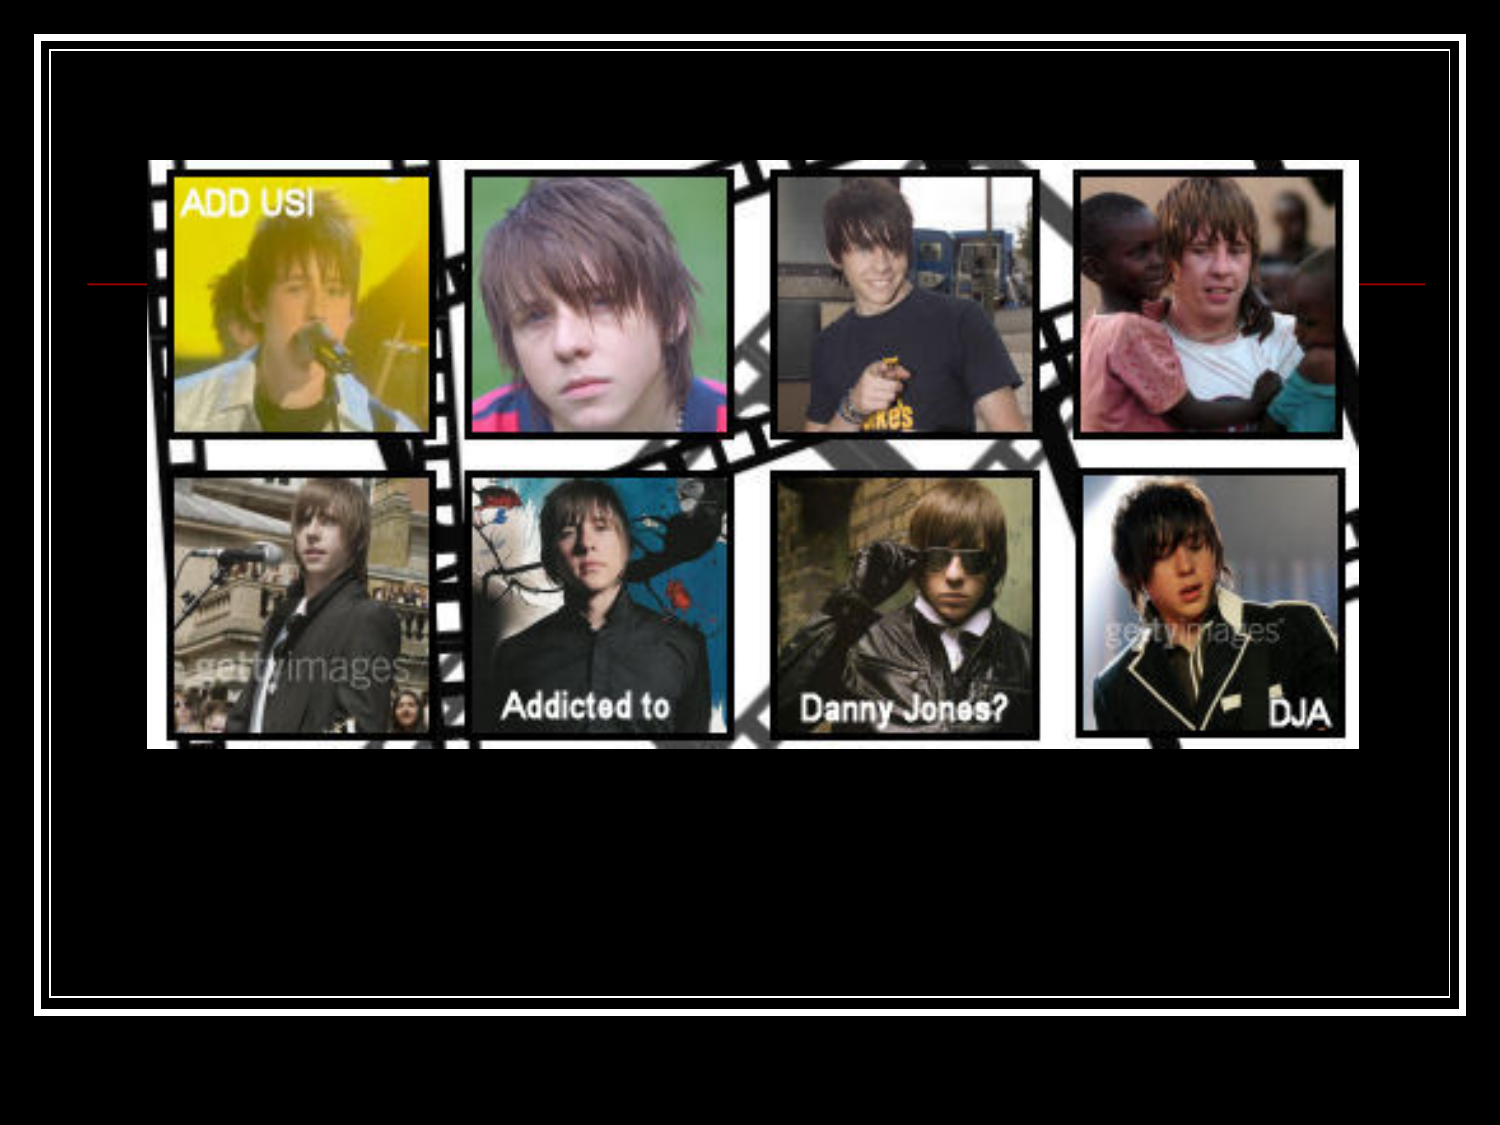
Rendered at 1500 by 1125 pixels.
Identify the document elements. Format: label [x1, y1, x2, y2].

picture [147, 160, 1359, 749]
